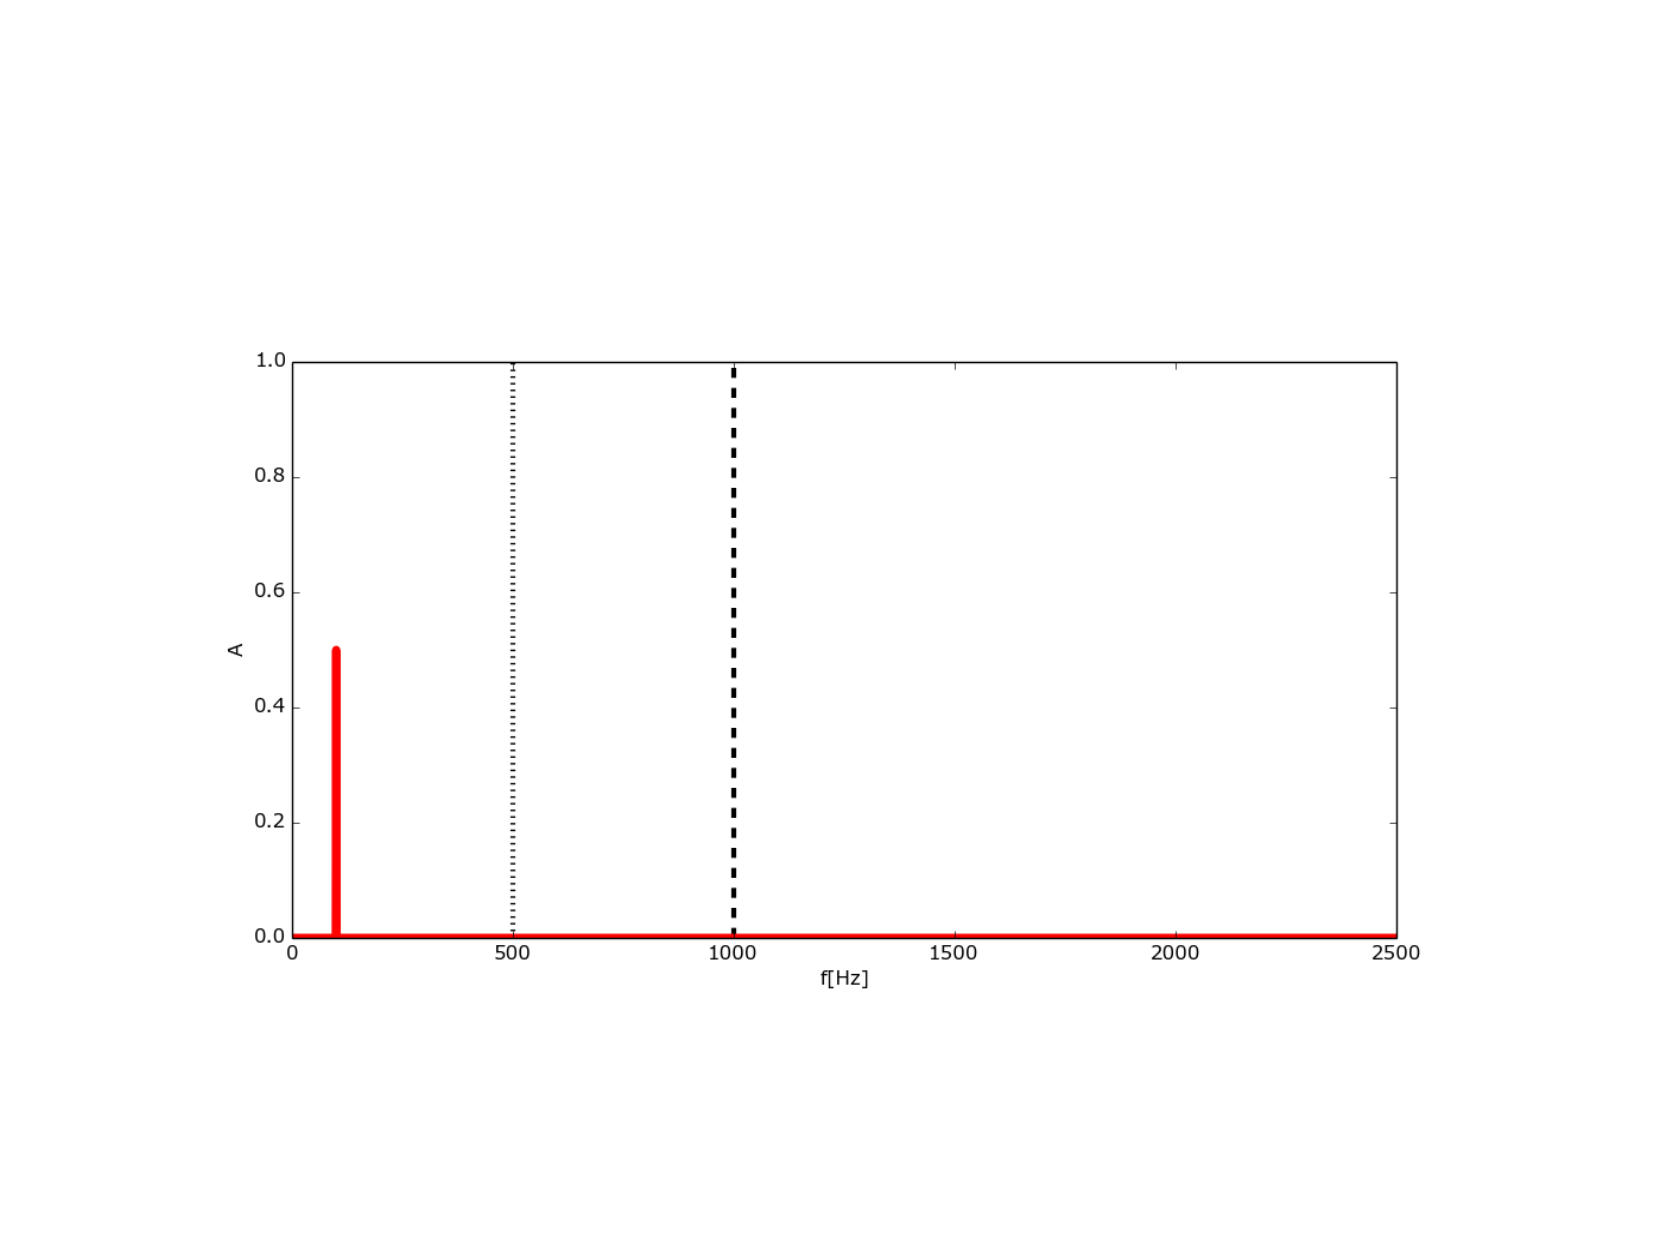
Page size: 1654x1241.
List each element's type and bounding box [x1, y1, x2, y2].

picture [114, 290, 1539, 1010]
